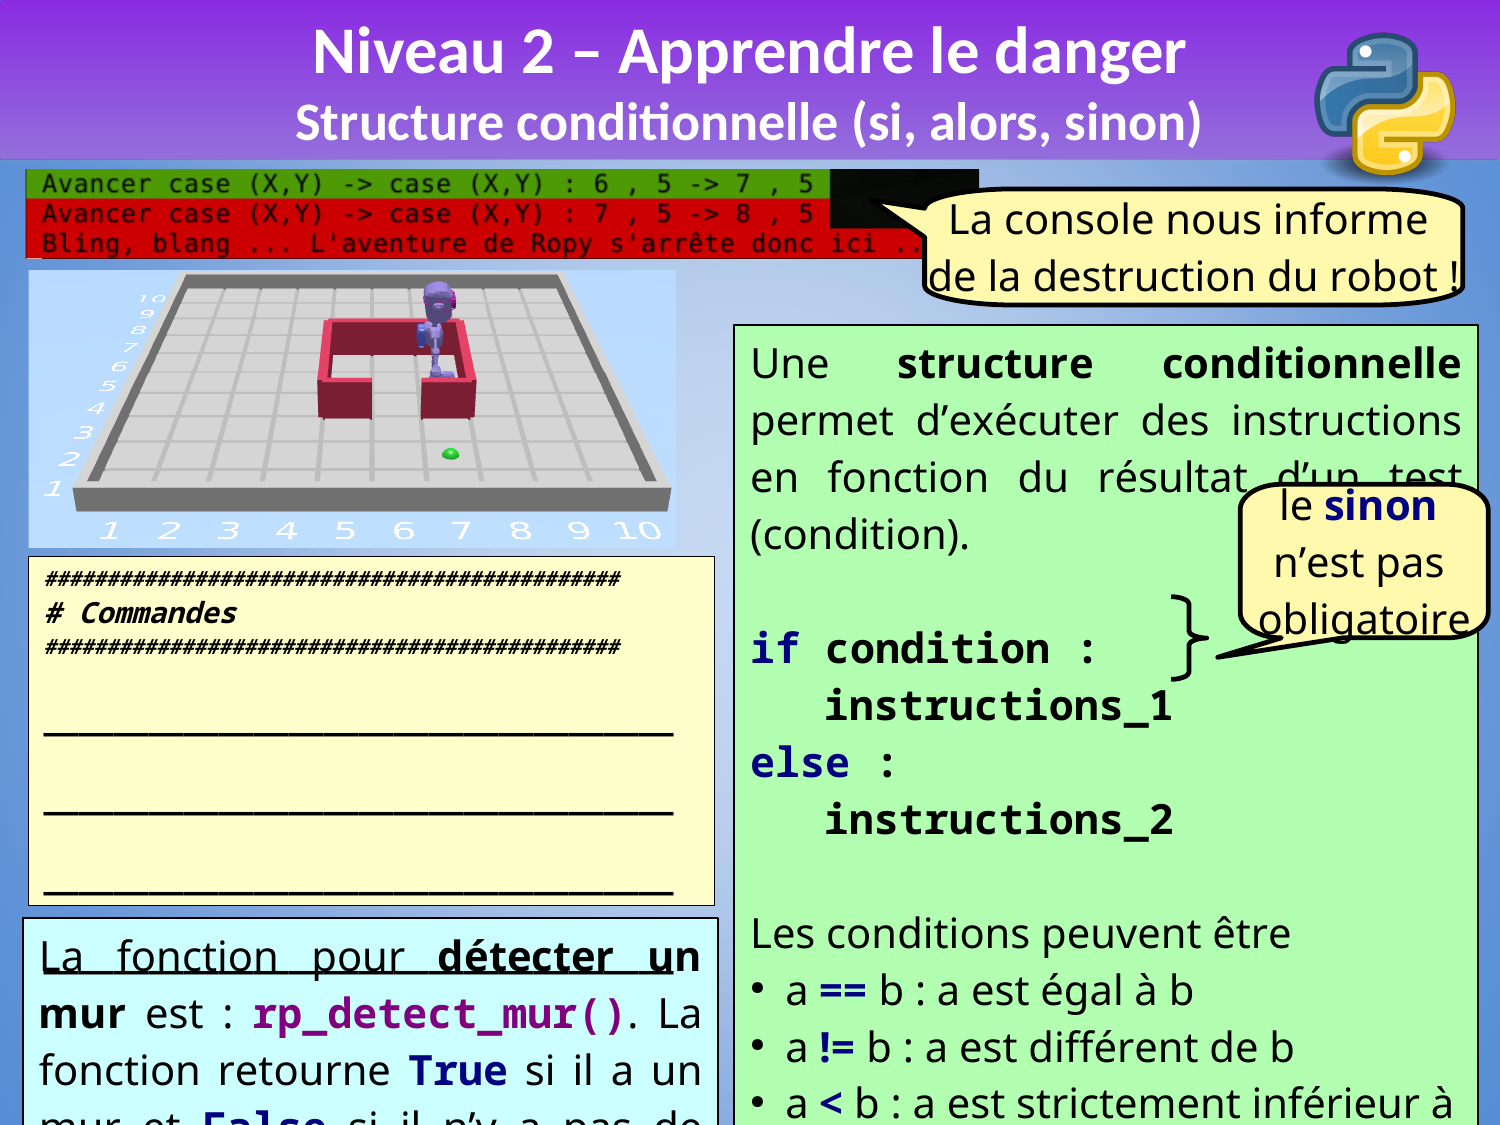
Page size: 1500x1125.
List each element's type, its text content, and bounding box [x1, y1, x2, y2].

text_box La console nous informe de la destruction du robot ! [871, 188, 1463, 306]
text_box La fonction pour détecter un mur est : rp_detect_mur(). La fonction retourne True si il a un mur et False si il n’y a pas de mur. [23, 918, 719, 1102]
text_box Niveau 2 – Apprendre le danger Structure conditionnelle (si, alors, sinon) [0, 0, 1500, 159]
text_box ############################################## # Commandes ############################################## ____________________________________ ____________________________________ ____________________________________ ____________________________________ [28, 556, 715, 906]
text_box Une structure conditionnelle permet d’exécuter des instructions en fonction du résultat d’un test (condition). if condition : instructions_1 else : instructions_2 Les conditions peuvent être a == b : a est égal à b a != b : a est différent de b a < b : a est strictement inférieur à b a <= b : a est inférieur ou égal à b a ==b and c==d : les deux conditions doivent être vrai (fonction ET) a ==b or c==d : une des deux conditions doit être vrai (fonction OU) [734, 325, 1479, 1094]
picture [0, 29, 1500, 1125]
text_box le sinon n’est pas obligatoire [1217, 484, 1489, 658]
